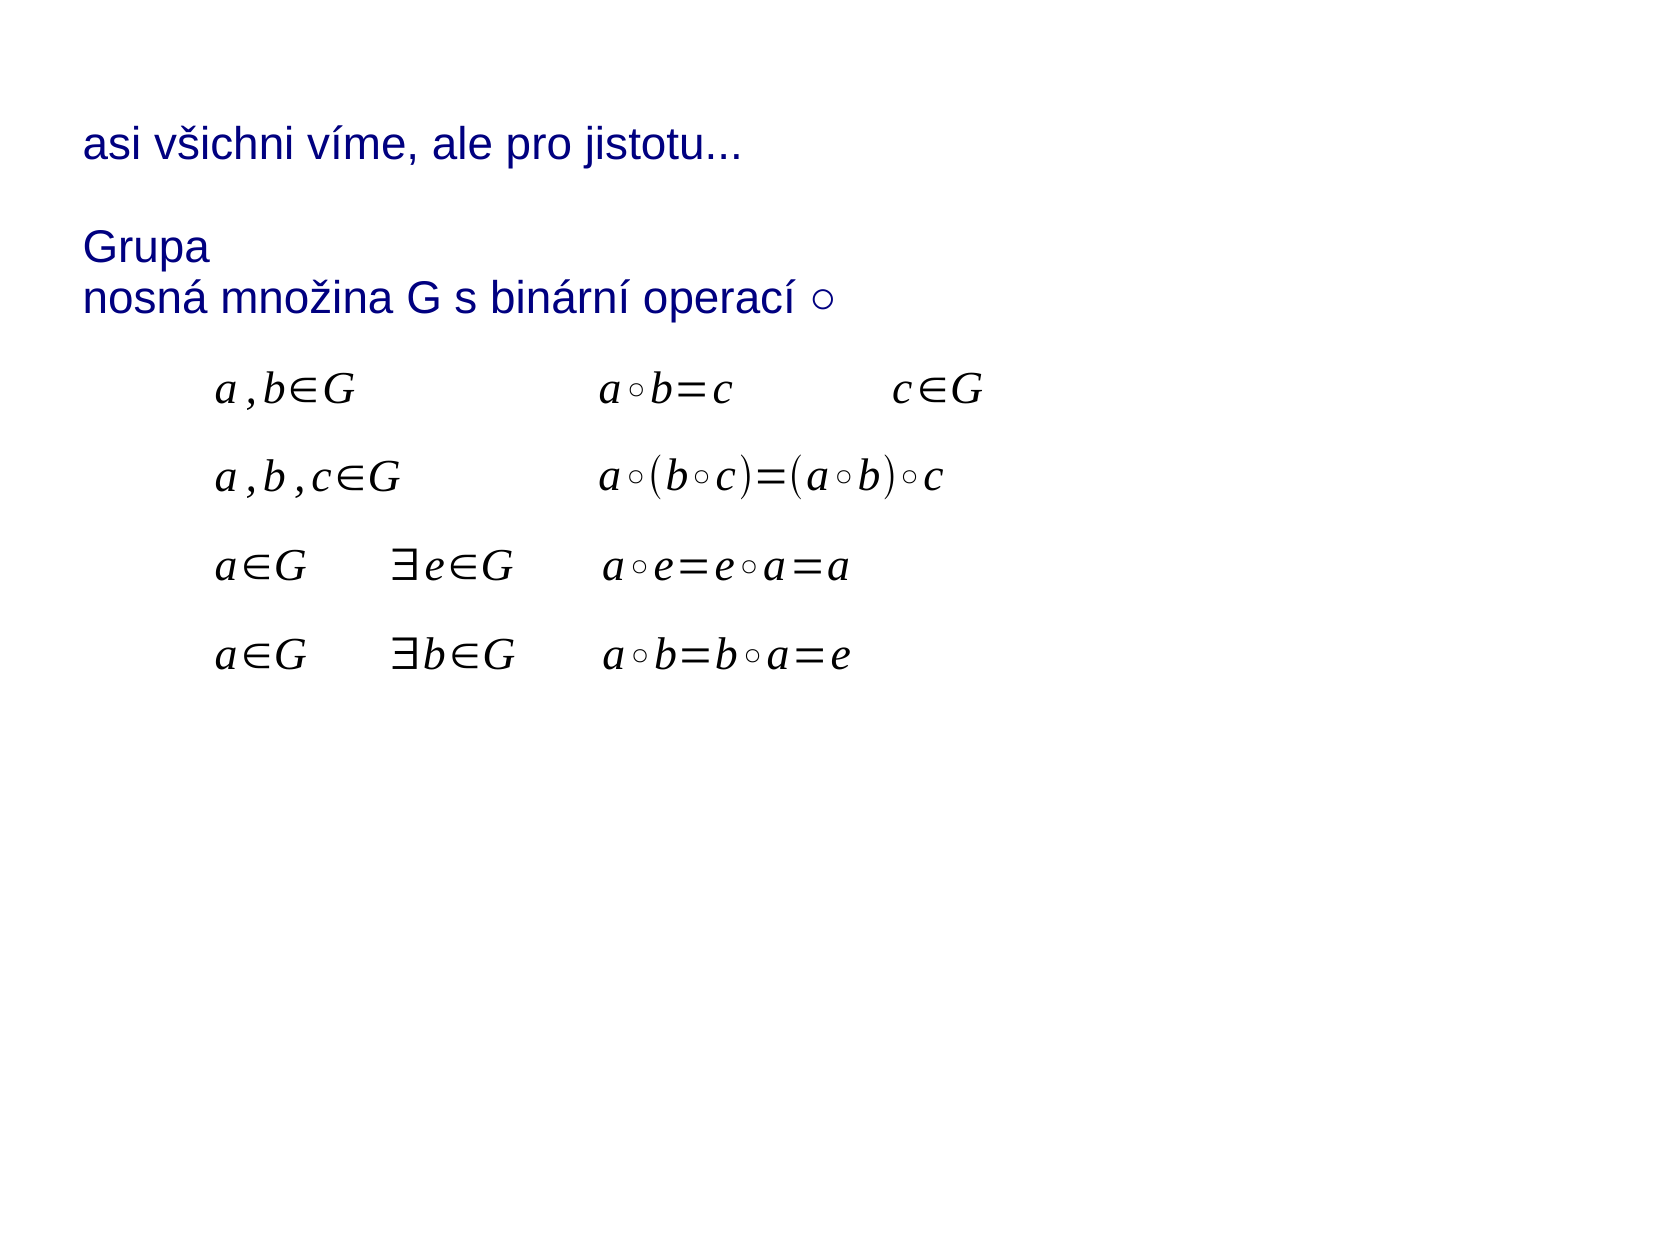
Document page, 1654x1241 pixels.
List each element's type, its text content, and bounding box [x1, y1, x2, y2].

chart [594, 539, 857, 591]
chart [383, 628, 522, 680]
chart [383, 539, 521, 591]
chart [590, 362, 739, 414]
chart [590, 450, 950, 502]
chart [594, 595, 893, 680]
chart [885, 362, 989, 414]
chart [206, 539, 314, 591]
chart [206, 628, 314, 680]
subtitle asi všichni víme, ale pro jistotu... Grupa nosná množina G s binární operací ○ [82, 118, 1571, 1115]
chart [206, 362, 361, 414]
chart [206, 451, 407, 502]
